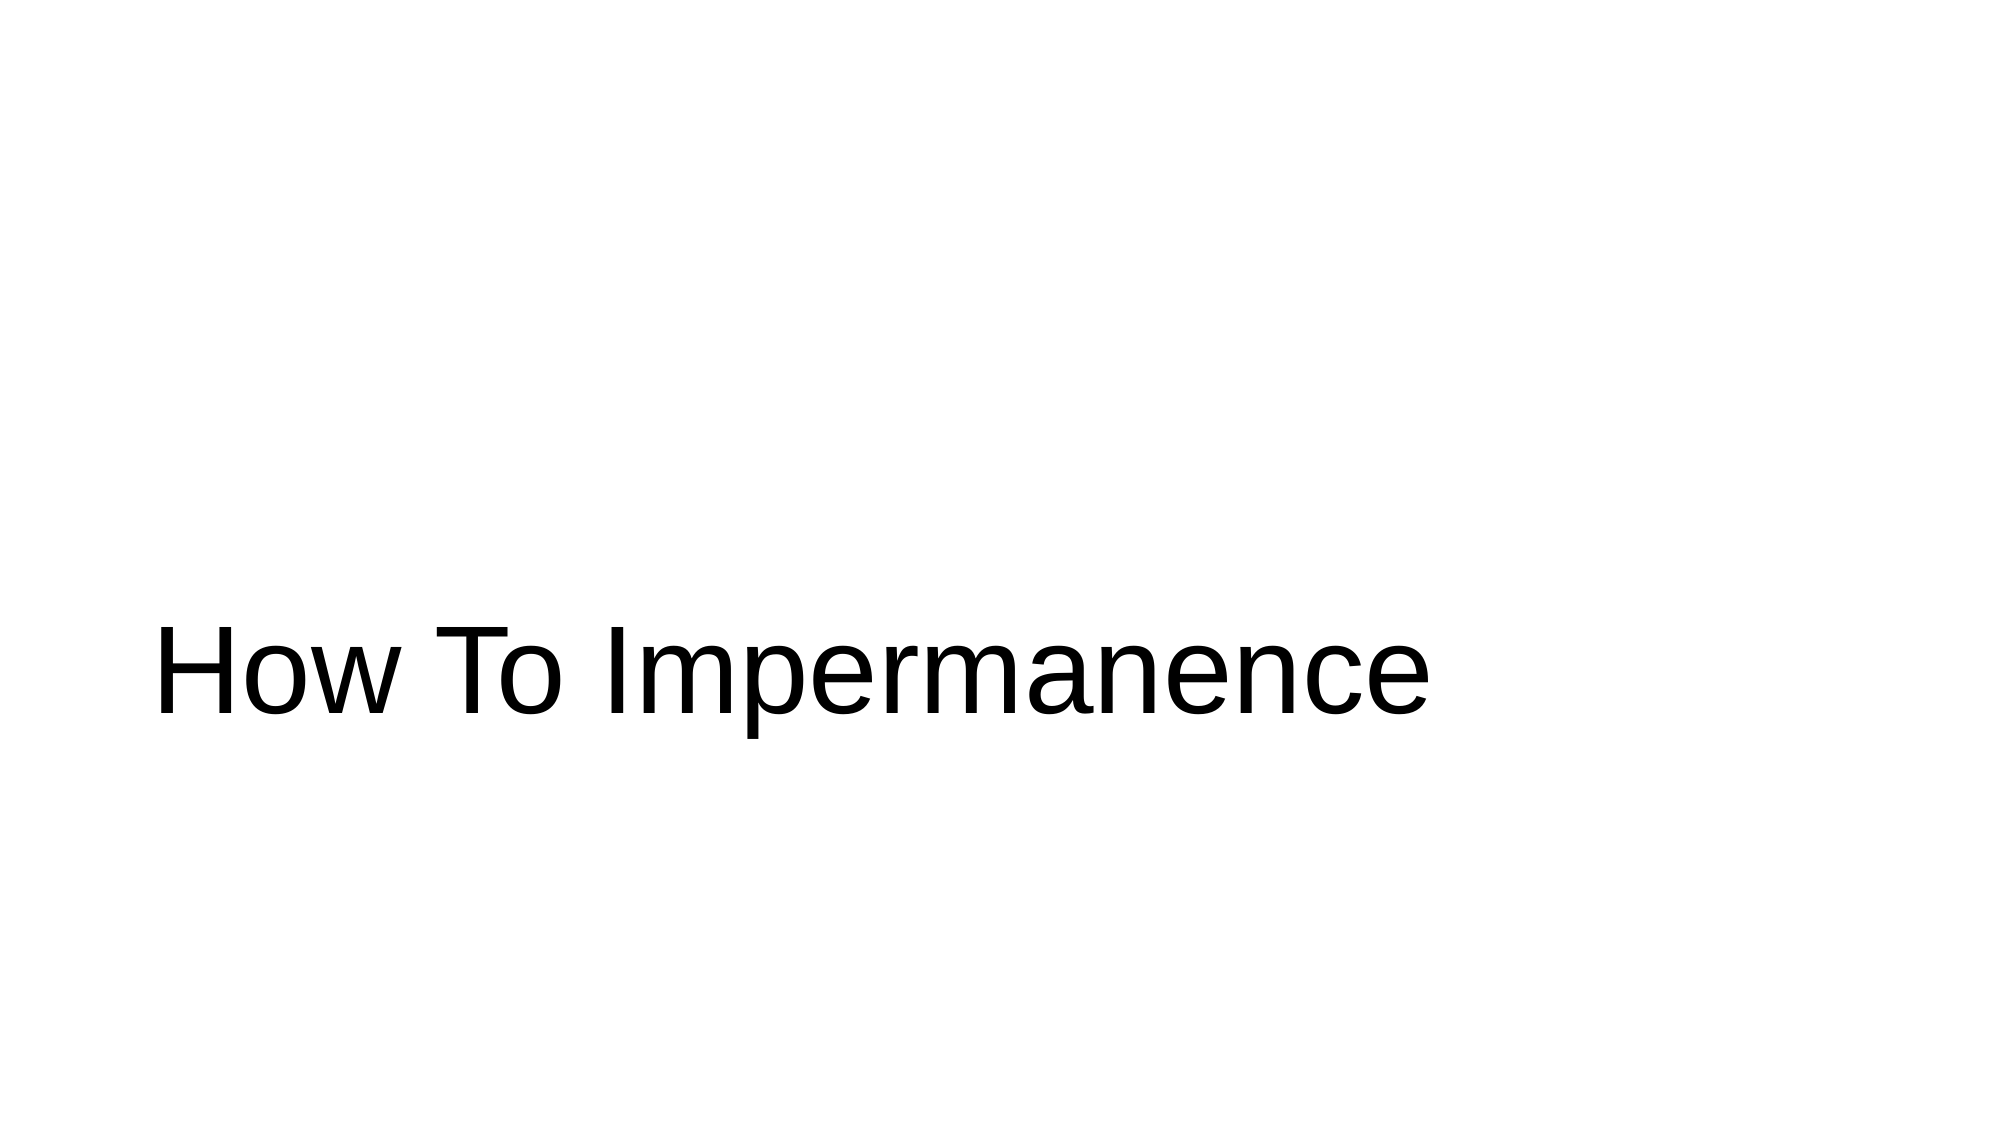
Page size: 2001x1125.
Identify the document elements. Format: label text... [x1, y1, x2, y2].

title How To Impermanence [136, 280, 1862, 749]
